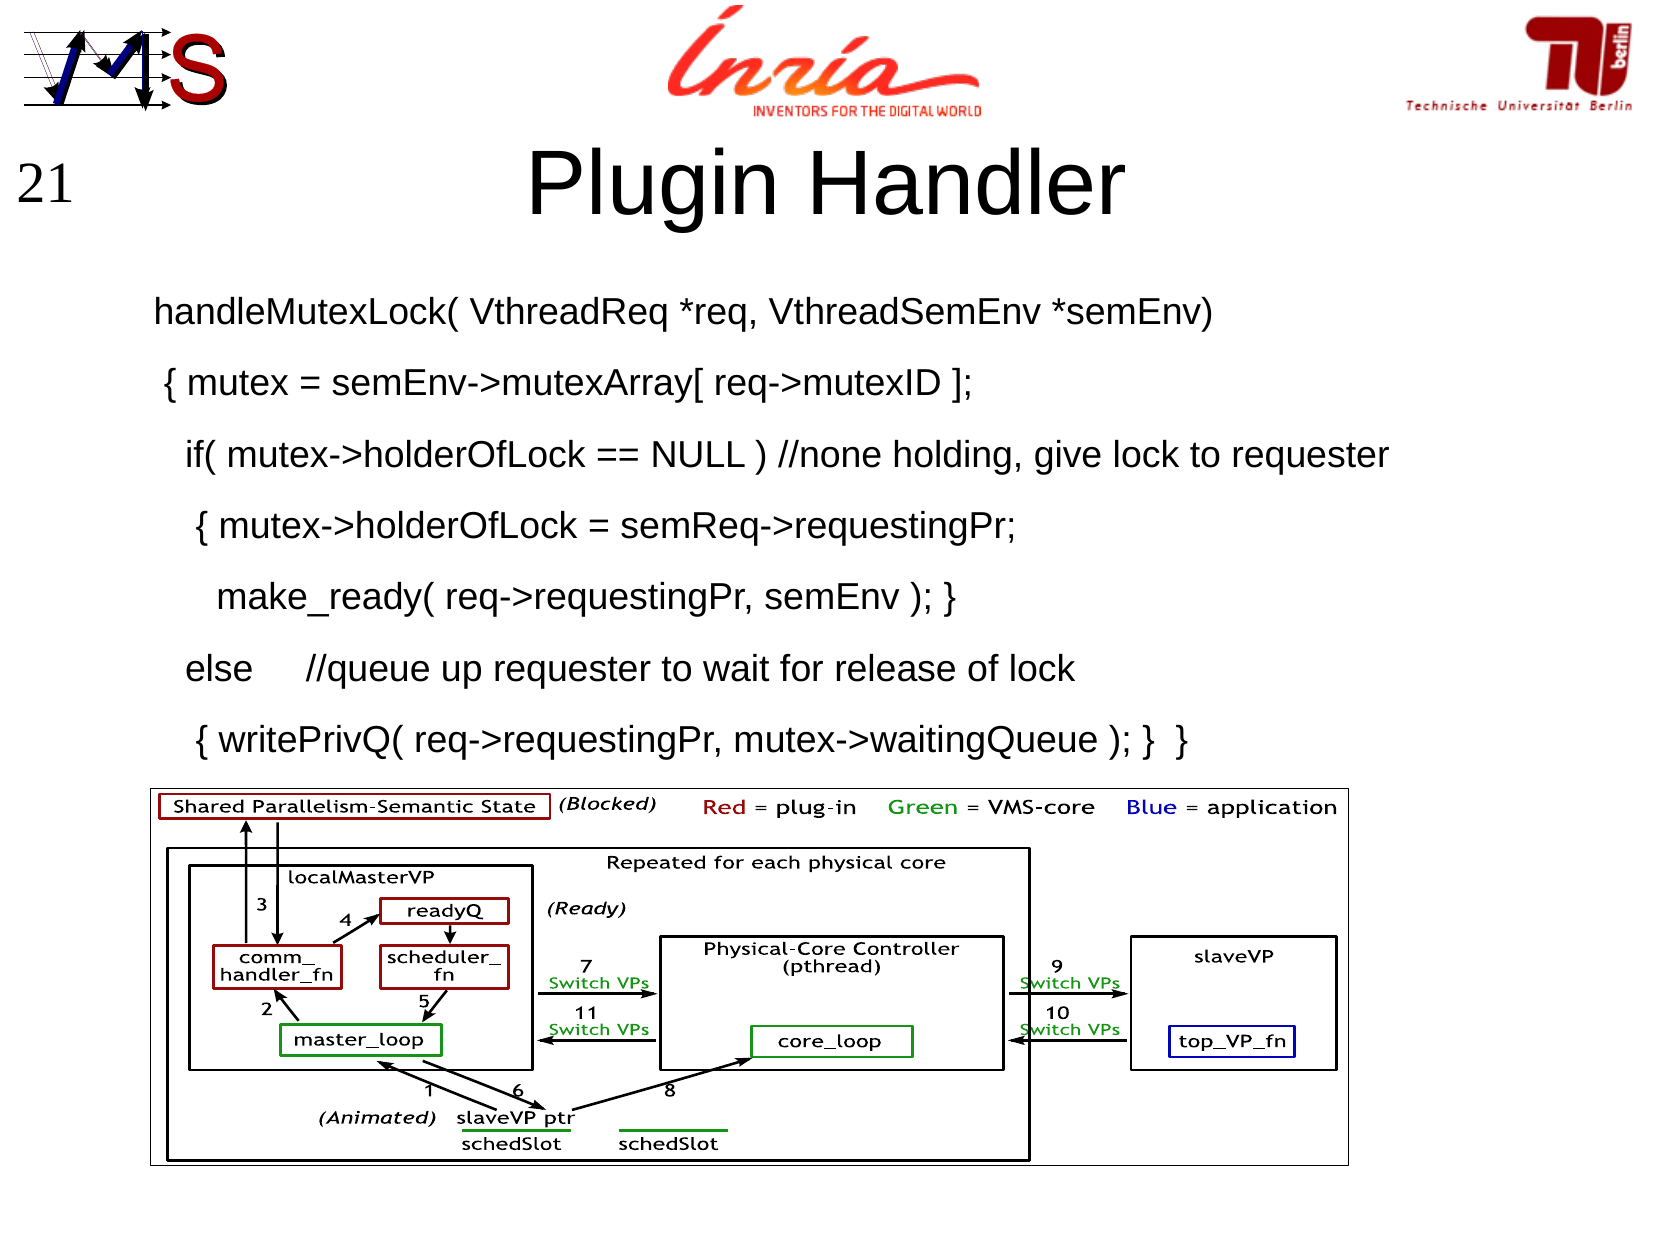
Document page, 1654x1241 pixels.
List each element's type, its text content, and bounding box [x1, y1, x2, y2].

picture [1303, 5, 1646, 123]
picture [668, 5, 981, 78]
list handleMutexLock( VthreadReq *req, VthreadSemEnv *semEnv) { mutex = semEnv->mutexArray[ req->mutexID ]; if( mutex->holderOfLock == NULL ) //none holding, give lock to requester { mutex->holderOfLock = semReq->requestingPr; make_ready( req->requestingPr, semEnv ); } else //queue up requester to wait for release of lock { writePrivQ( req->requestingPr, mutex->waitingQueue ); } } [82, 290, 1571, 1109]
title Plugin Handler [82, 78, 1571, 287]
picture [150, 787, 1351, 1167]
